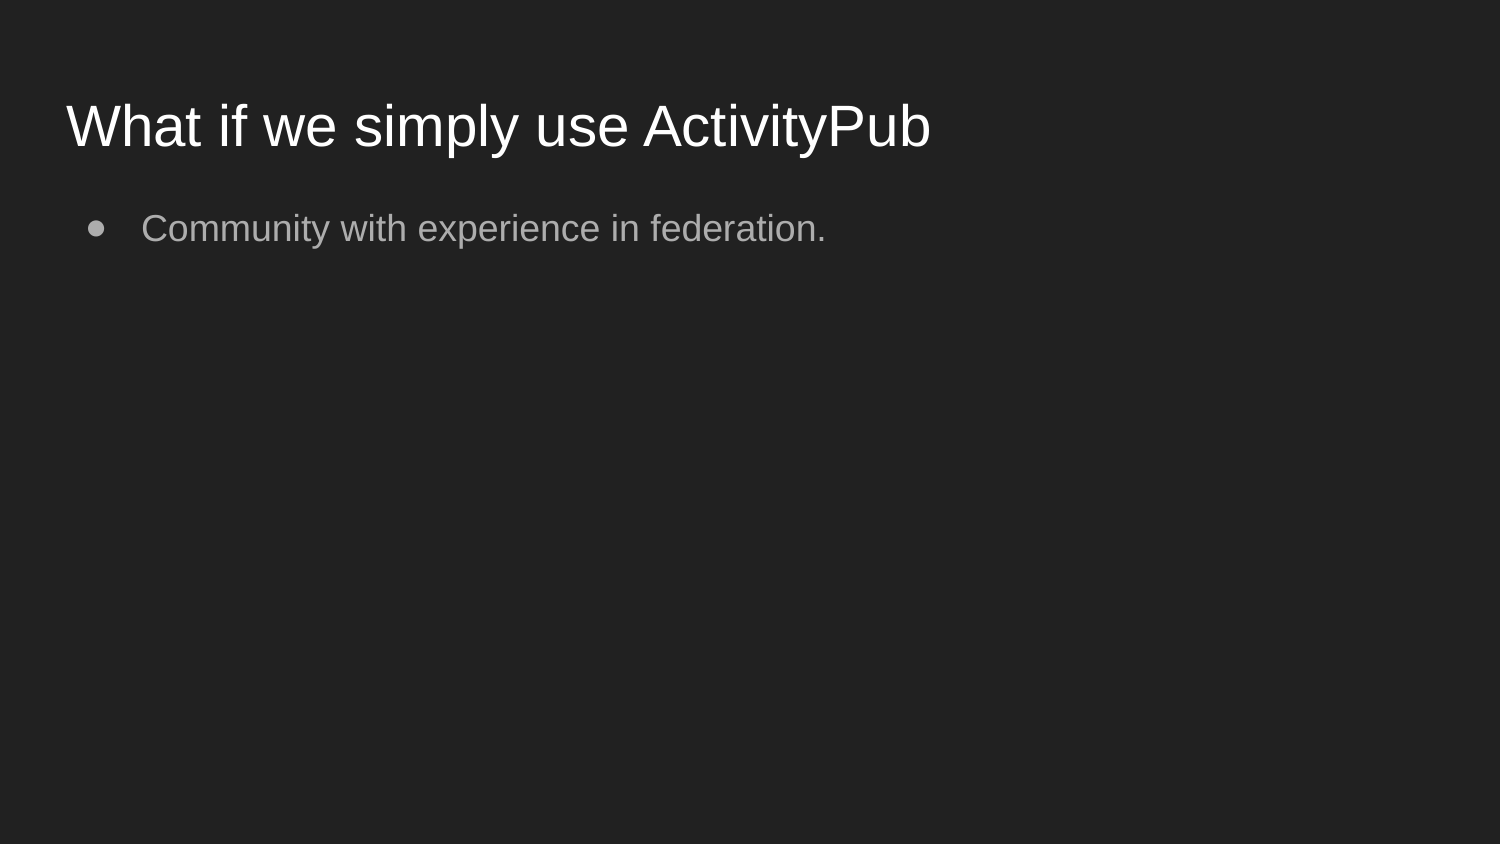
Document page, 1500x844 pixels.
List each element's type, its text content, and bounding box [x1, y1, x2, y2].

title What if we simply use ActivityPub [51, 72, 1449, 167]
list Community with experience in federation. [51, 189, 1449, 750]
